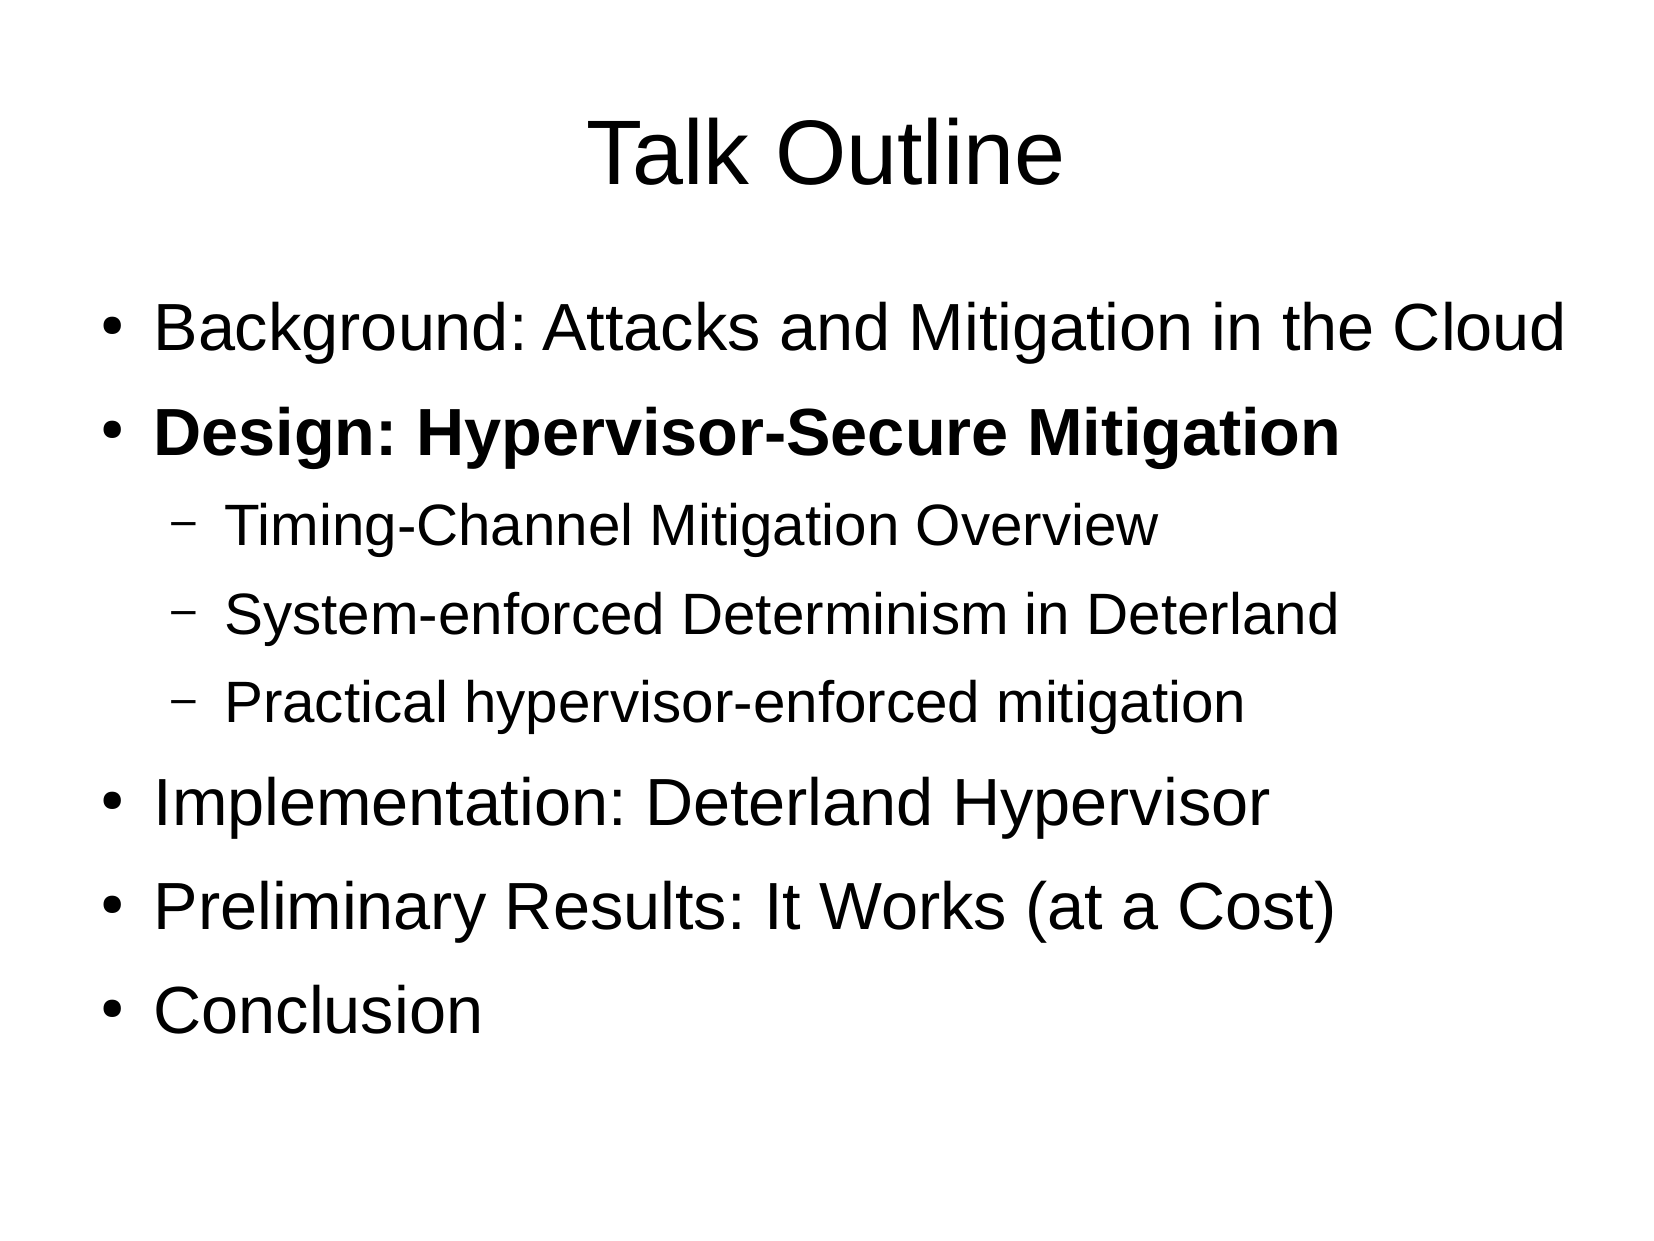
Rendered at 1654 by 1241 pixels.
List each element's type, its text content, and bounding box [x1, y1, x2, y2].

title Talk Outline [82, 49, 1571, 257]
list Background: Attacks and Mitigation in the Cloud Design: Hypervisor-Secure Mitigation Timing-Channel Mitigation Overview System-enforced Determinism in Deterland Practical hypervisor-enforced mitigation Implementation: Deterland Hypervisor Preliminary Results: It Works (at a Cost) Conclusion [82, 290, 1571, 1010]
